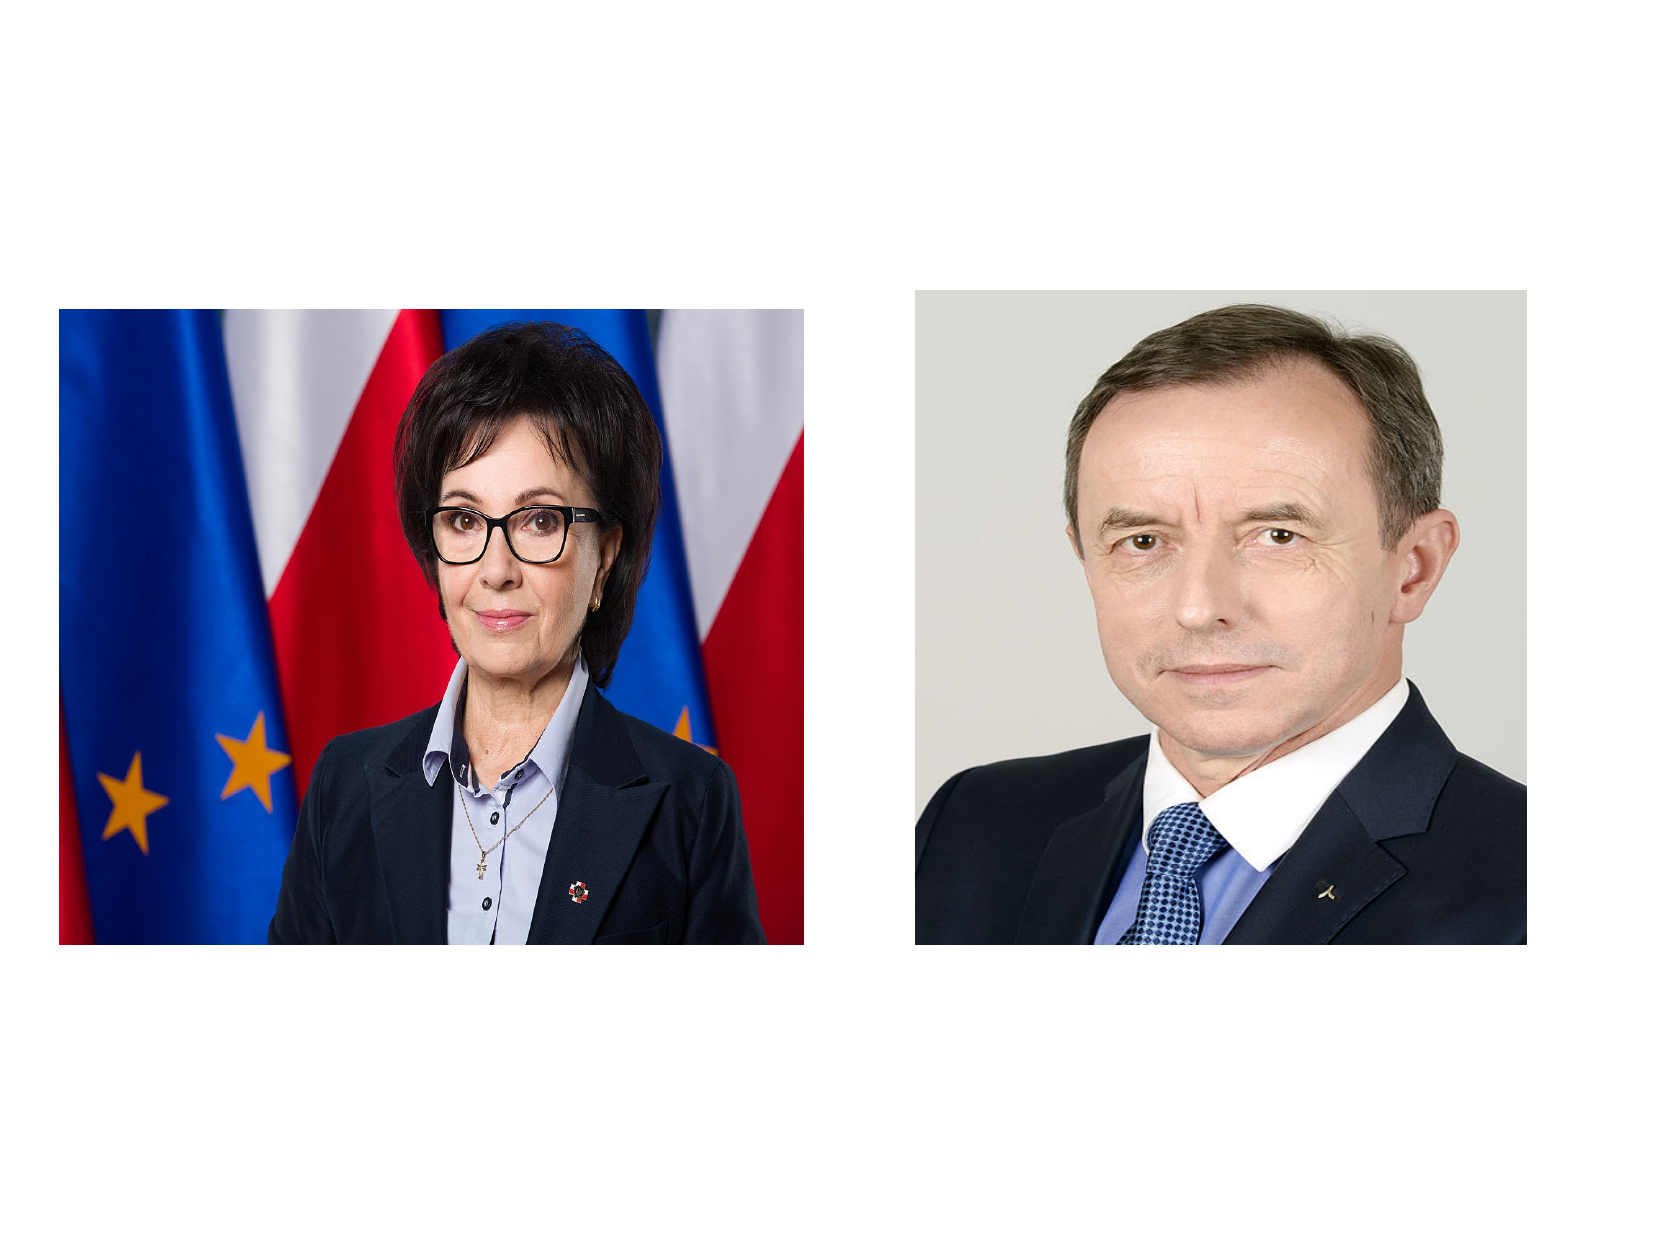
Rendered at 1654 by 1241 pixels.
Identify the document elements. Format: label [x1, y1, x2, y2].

picture [915, 290, 1527, 945]
picture [59, 309, 804, 945]
